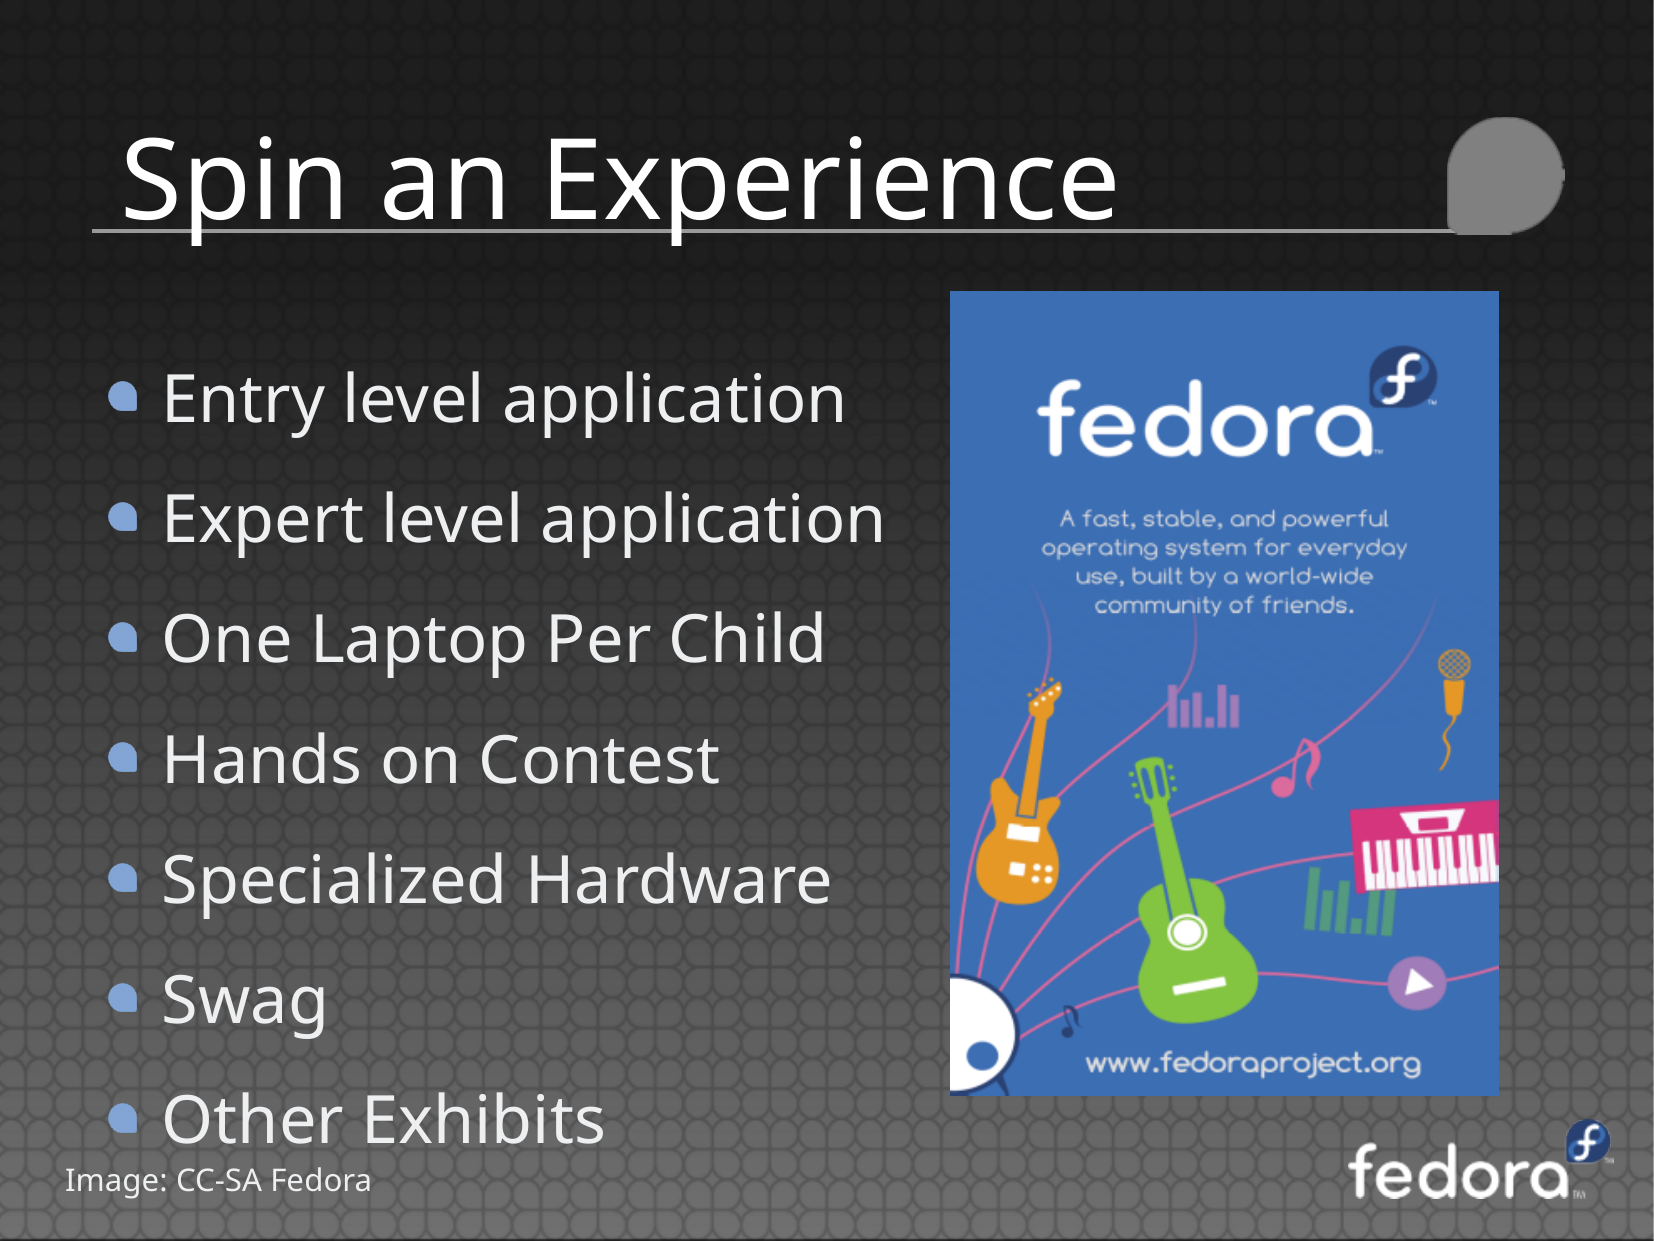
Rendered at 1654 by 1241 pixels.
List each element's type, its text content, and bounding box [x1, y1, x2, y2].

picture [0, 0, 1654, 1241]
list Entry level application Expert level application One Laptop Per Child Hands on Contest Specialized Hardware Swag Other Exhibits [90, 230, 1492, 1060]
title Spin an Experience [120, 100, 1451, 251]
text_box Image: CC-SA Fedora [50, 1150, 664, 1202]
